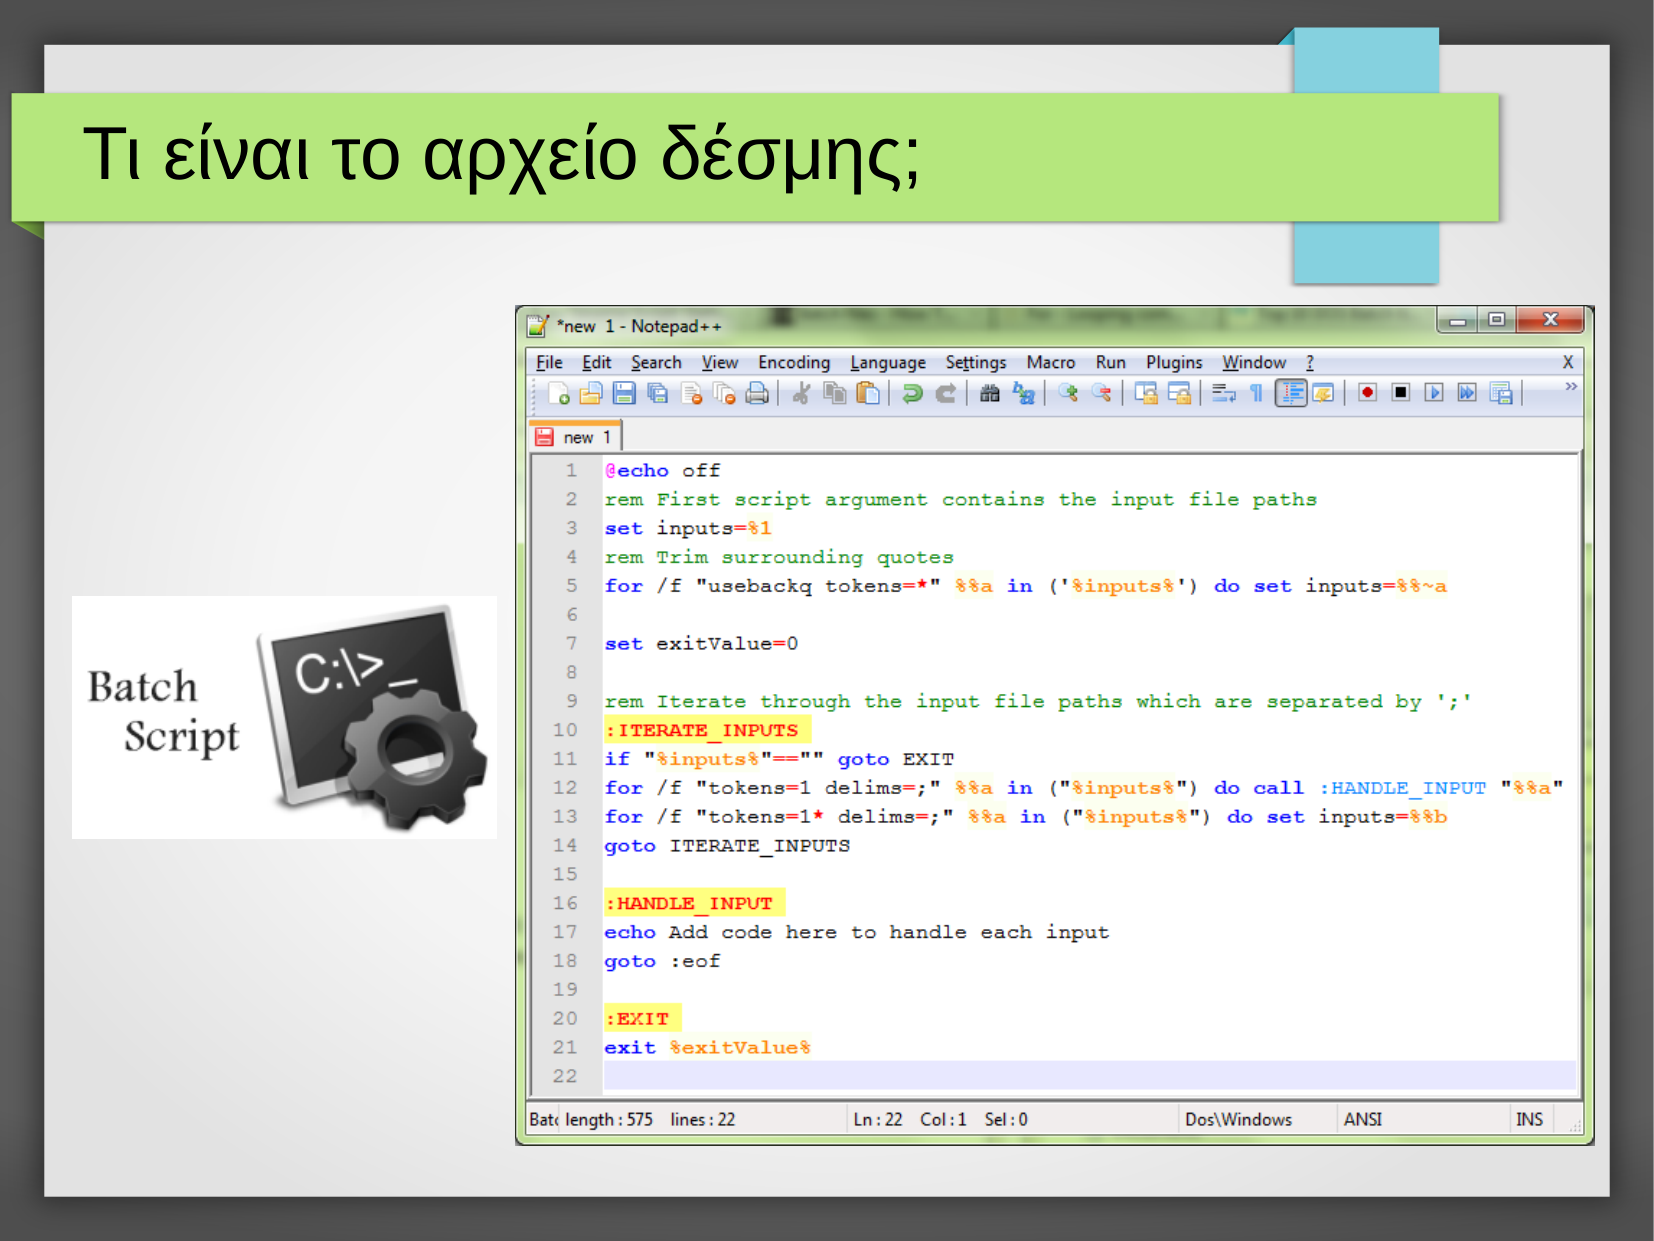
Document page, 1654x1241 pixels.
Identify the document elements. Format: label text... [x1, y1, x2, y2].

title Τι είναι το αρχείο δέσμης; [82, 94, 1264, 213]
picture [0, 0, 1654, 1241]
